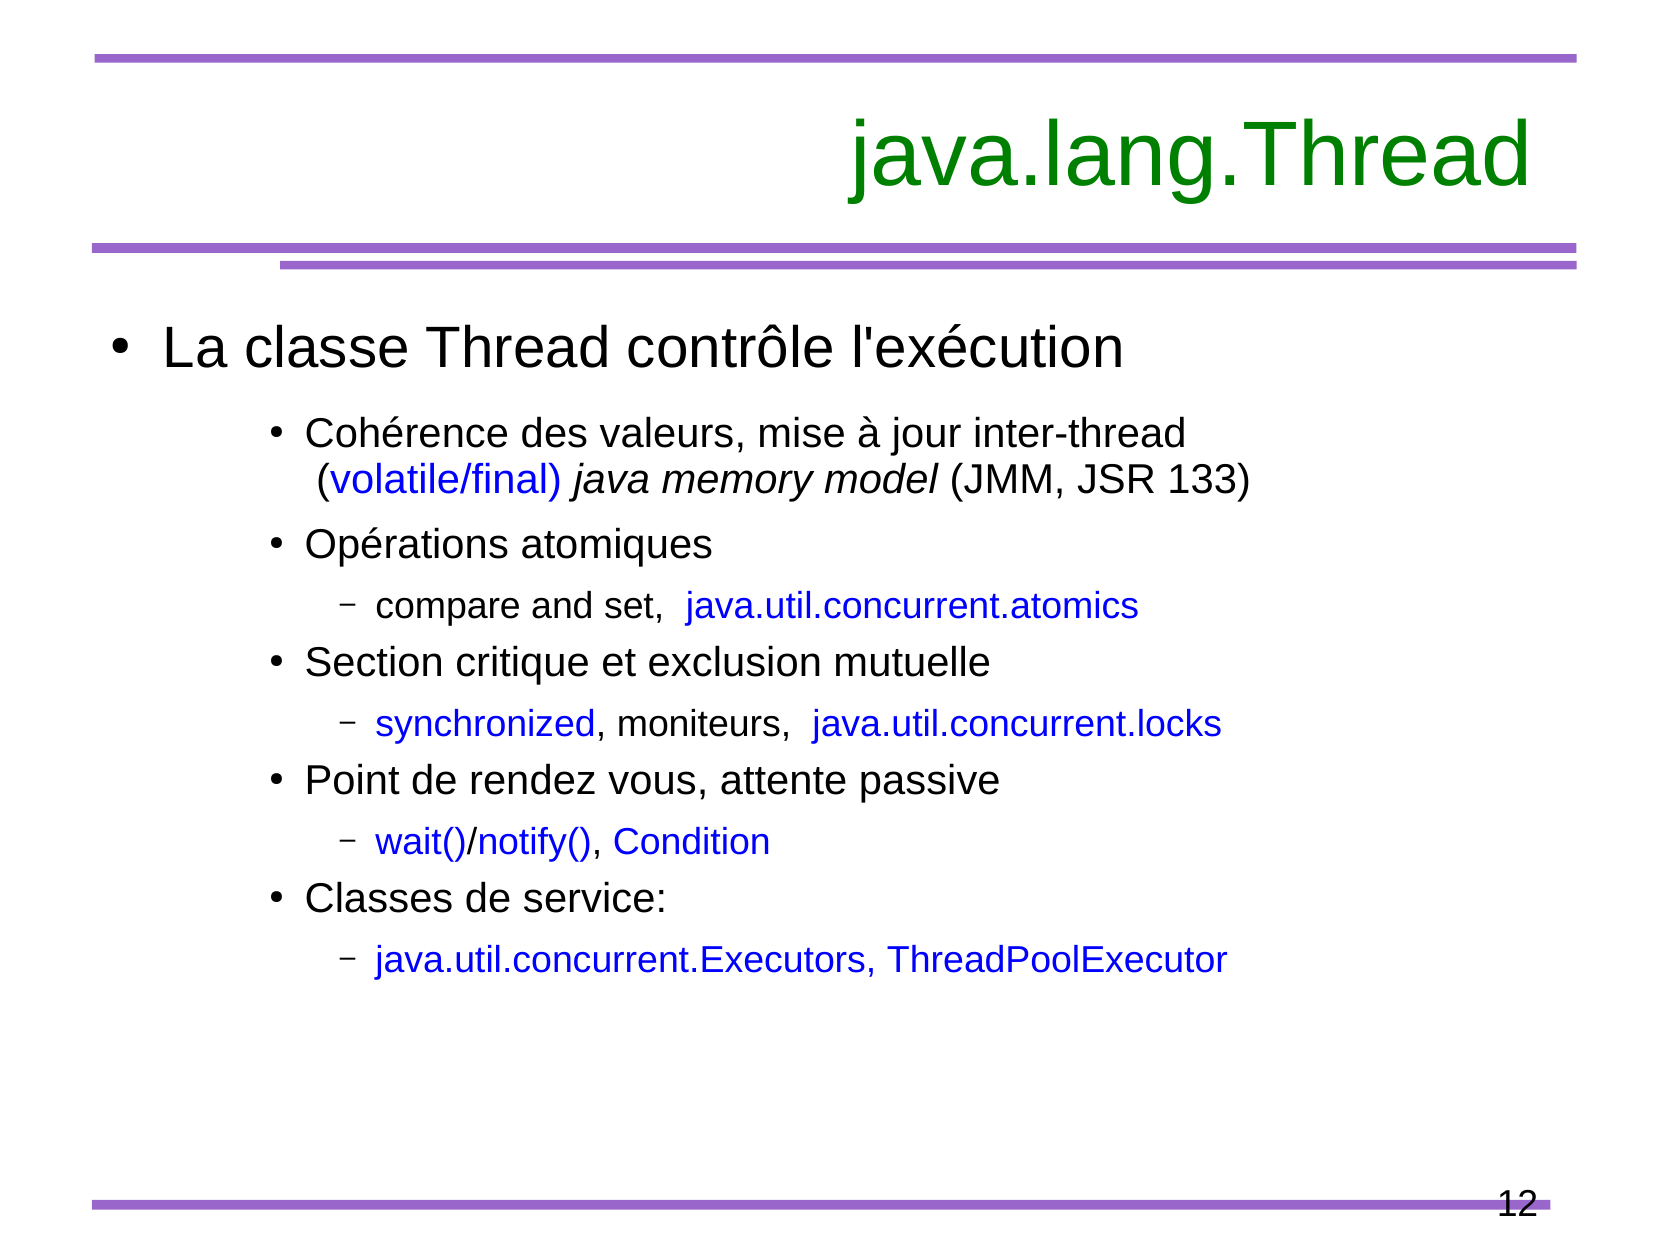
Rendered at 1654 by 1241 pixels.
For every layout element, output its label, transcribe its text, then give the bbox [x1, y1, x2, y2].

title java.lang.Thread [121, 49, 1534, 257]
list La classe Thread contrôle l'exécution Cohérence des valeurs, mise à jour inter-thread (volatile/final) java memory model (JMM, JSR 133) Opérations atomiques compare and set, java.util.concurrent.atomics Section critique et exclusion mutuelle synchronized, moniteurs, java.util.concurrent.locks Point de rendez vous, attente passive wait()/notify(), Condition Classes de service: java.util.concurrent.Executors, ThreadPoolExecutor [92, 315, 1563, 1163]
